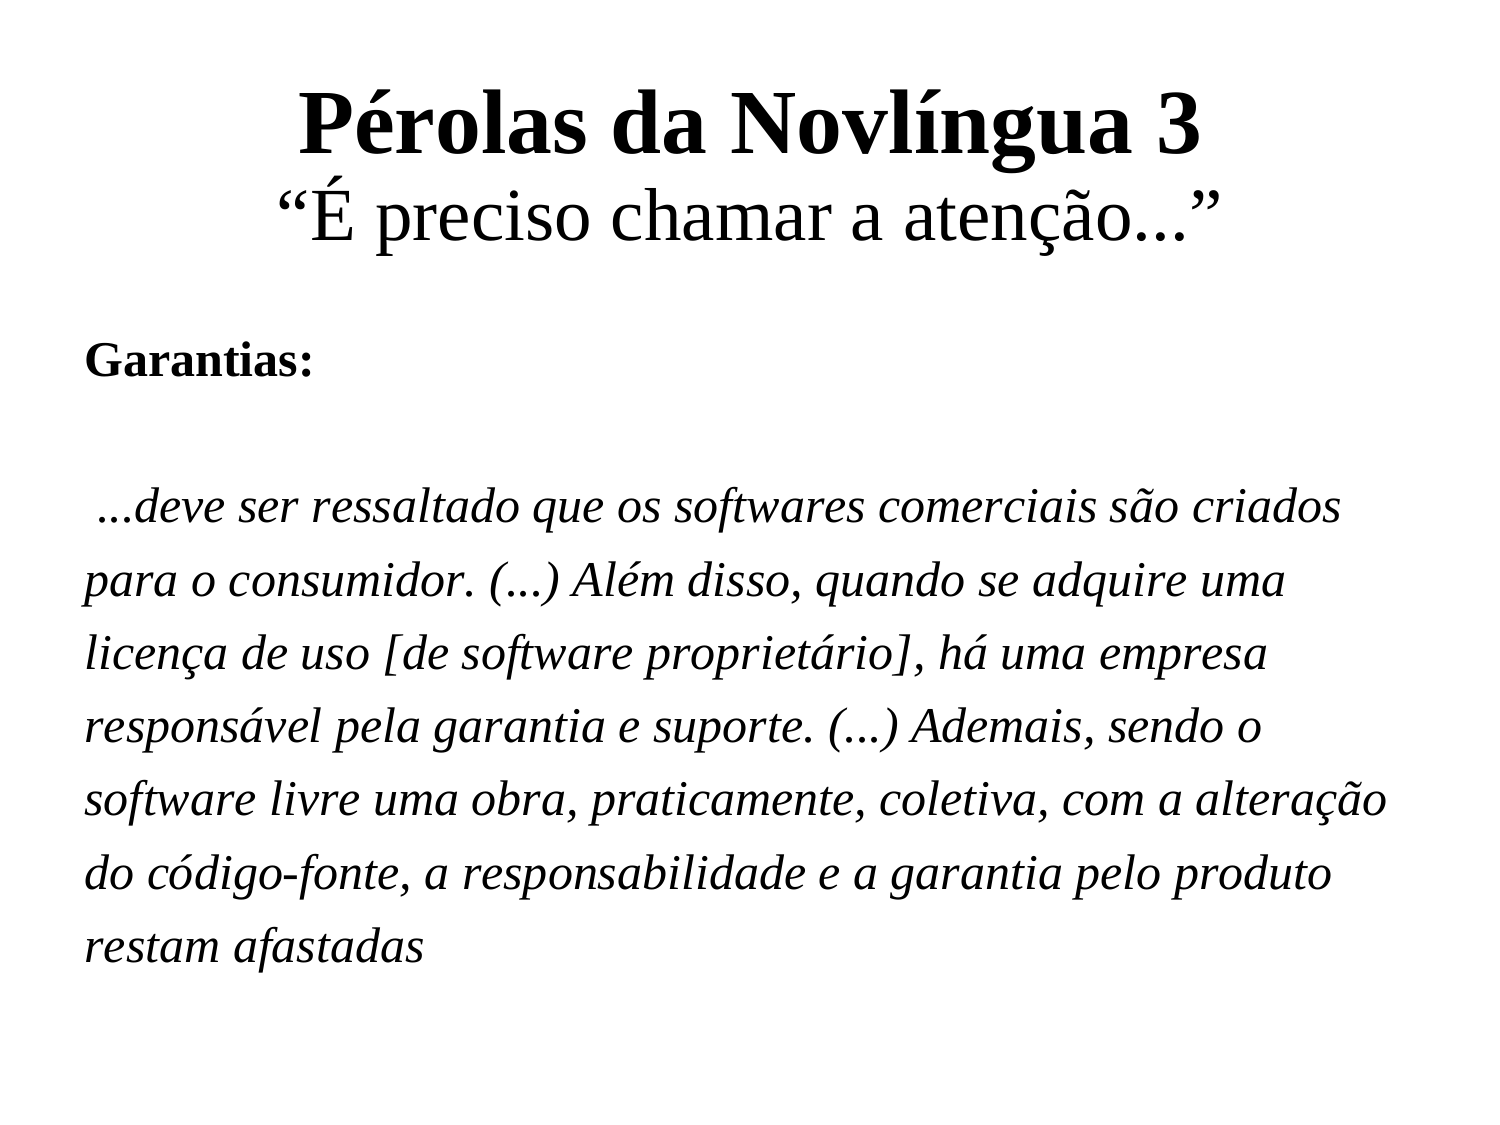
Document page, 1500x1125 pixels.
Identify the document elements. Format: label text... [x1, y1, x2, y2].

text_box Garantias: ...deve ser ressaltado que os softwares comerciais são criados para o consumidor. (...) Além disso, quando se adquire uma licença de uso [de software proprietário], há uma empresa responsável pela garantia e suporte. (...) Ademais, sendo o software livre uma obra, praticamente, coletiva, com a alteração do código-fonte, a responsabilidade e a garantia pelo produto restam afastadas [84, 332, 1401, 974]
title Pérolas da Novlíngua 3 “É preciso chamar a atenção...” [100, 64, 1401, 265]
